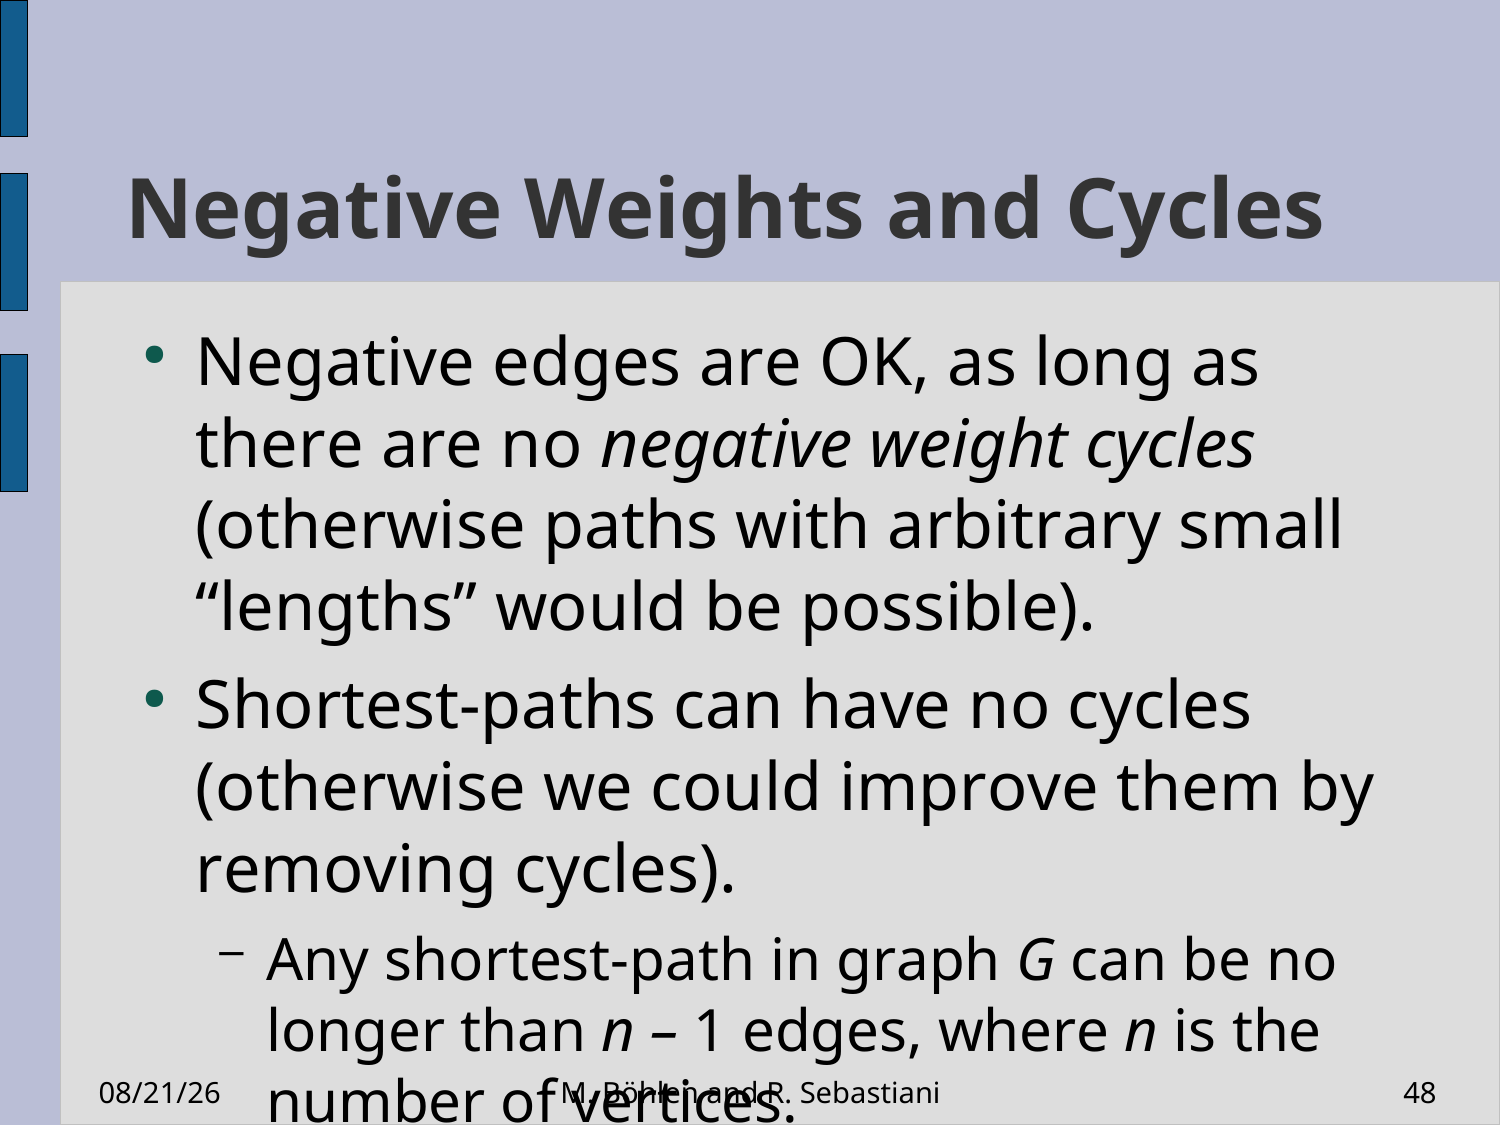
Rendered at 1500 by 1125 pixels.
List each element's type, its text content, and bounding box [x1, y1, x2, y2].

title Negative Weights and Cycles [110, 67, 1392, 271]
list Negative edges are OK, as long as there are no negative weight cycles (otherwise paths with arbitrary small “lengths” would be possible). Shortest-paths can have no cycles (otherwise we could improve them by removing cycles). Any shortest-path in graph G can be no longer than n – 1 edges, where n is the number of vertices. [110, 312, 1392, 1066]
